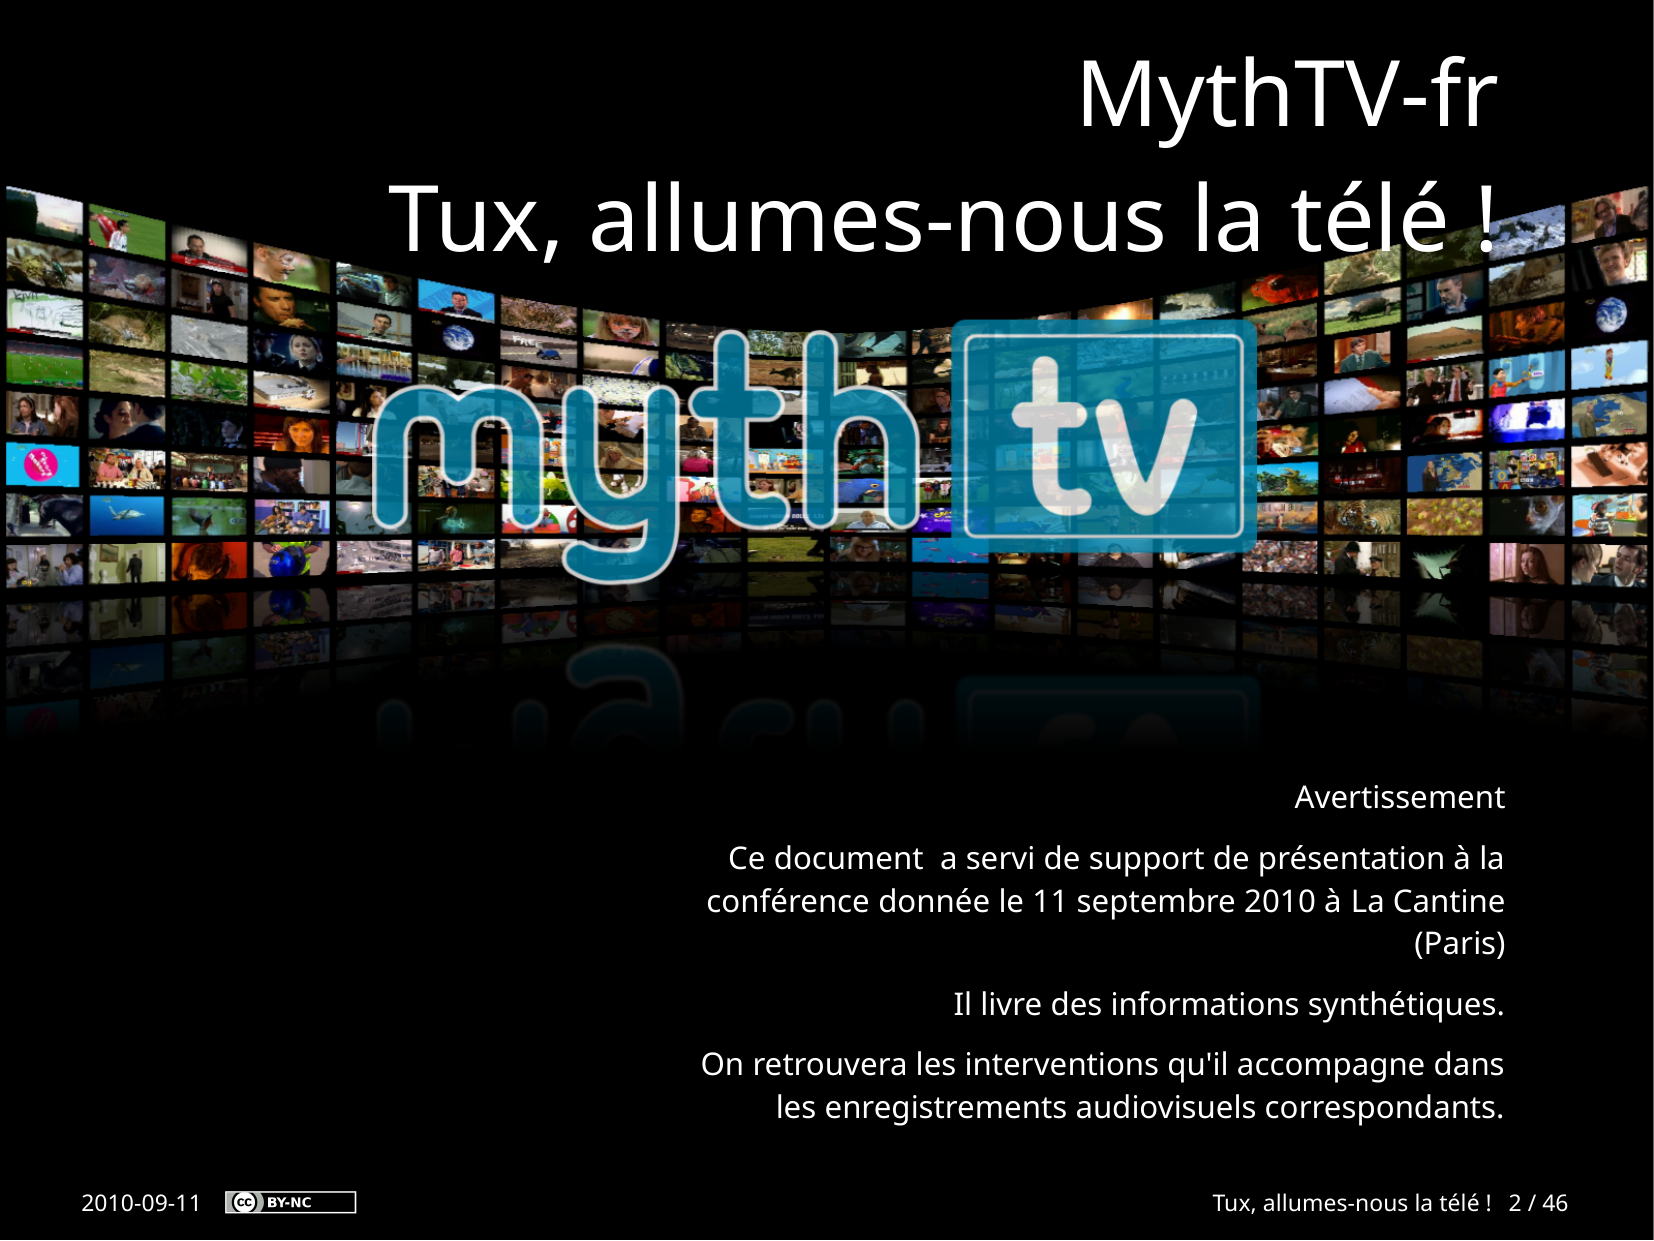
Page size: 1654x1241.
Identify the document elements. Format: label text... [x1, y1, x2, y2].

picture [0, 0, 1654, 1240]
title MythTV-fr Tux, allumes-nous la télé ! [82, 47, 1501, 259]
list Avertissement Ce document a servi de support de présentation à la conférence donnée le 11 septembre 2010 à La Cantine (Paris) Il livre des informations synthétiques. On retrouvera les interventions qu'il accompagne dans les enregistrements audiovisuels correspondants. [693, 775, 1506, 1082]
